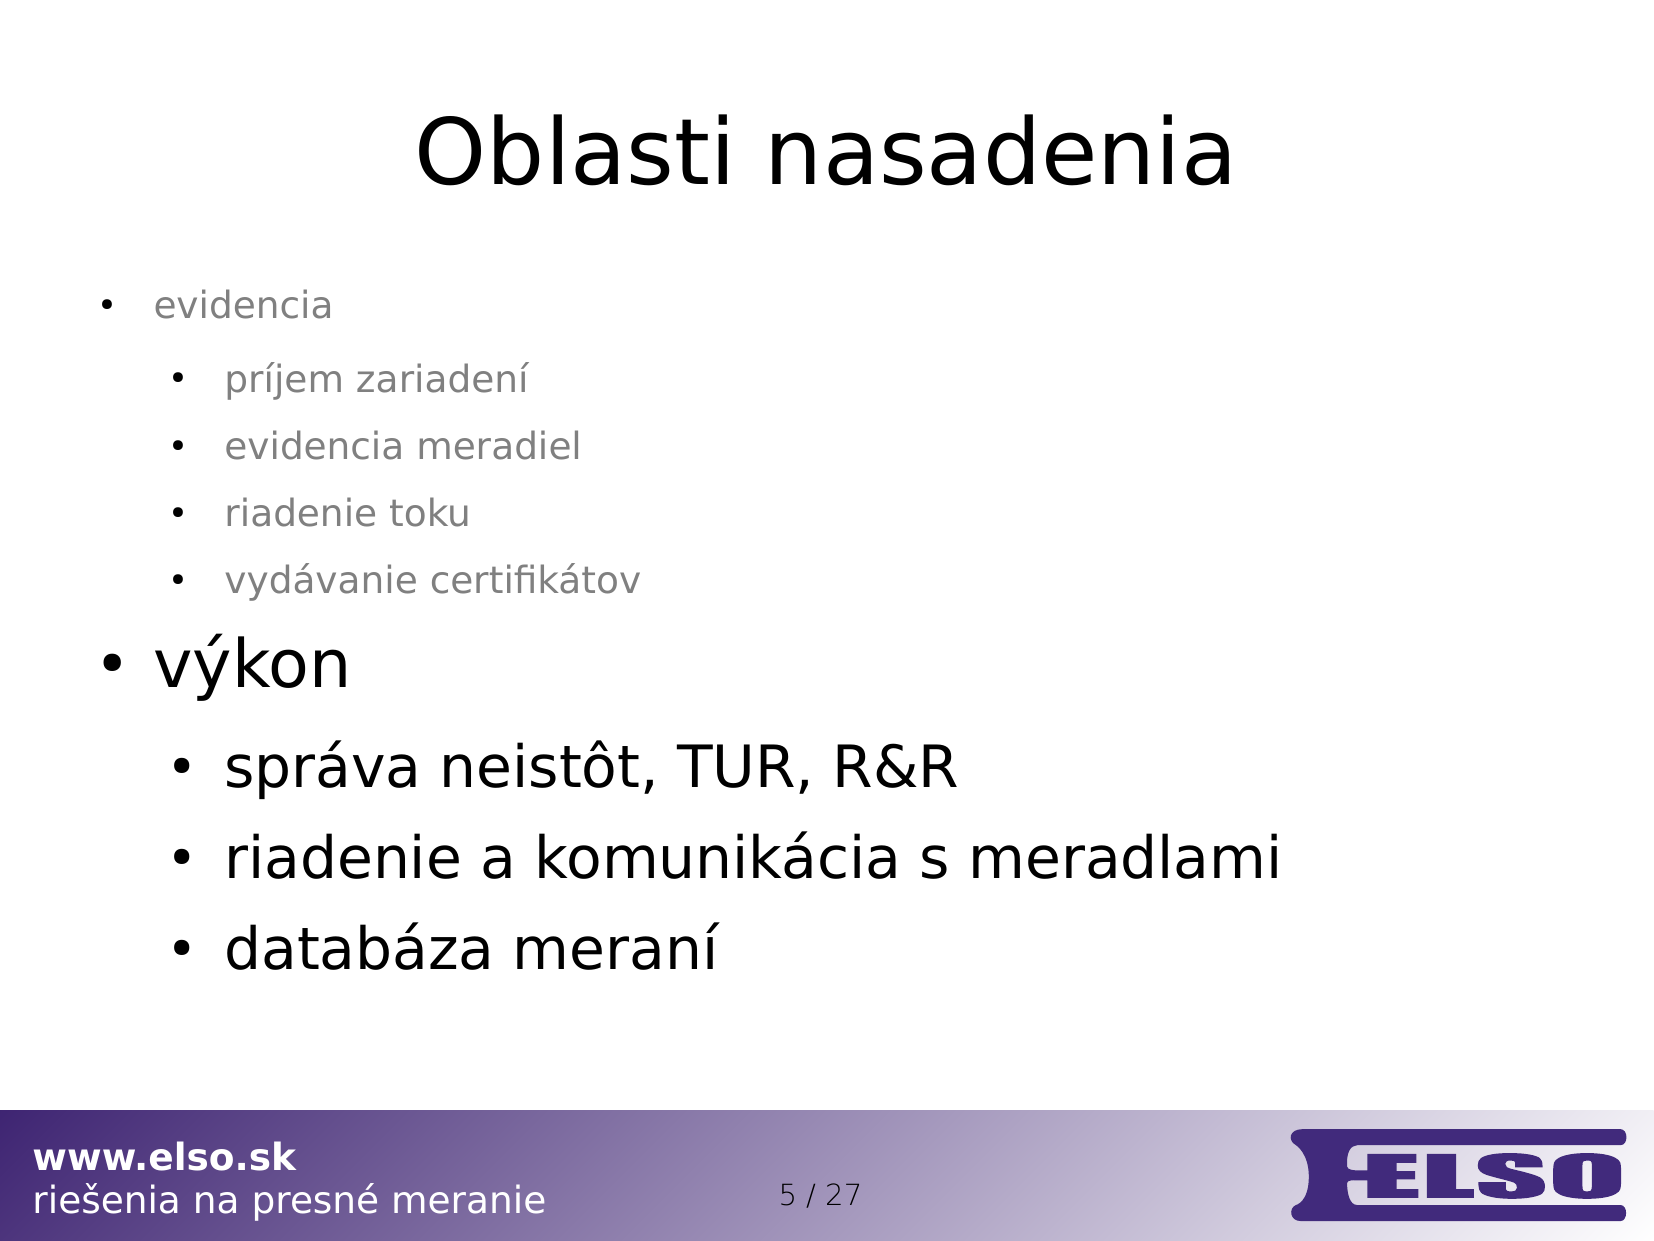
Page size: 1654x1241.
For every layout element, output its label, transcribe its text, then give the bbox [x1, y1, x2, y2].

title Oblasti nasadenia [82, 49, 1571, 257]
list evidencia príjem zariadení evidencia meradiel riadenie toku vydávanie certifikátov výkon správa neistôt, TUR, R&R riadenie a komunikácia s meradlami databáza meraní [82, 284, 1571, 1103]
